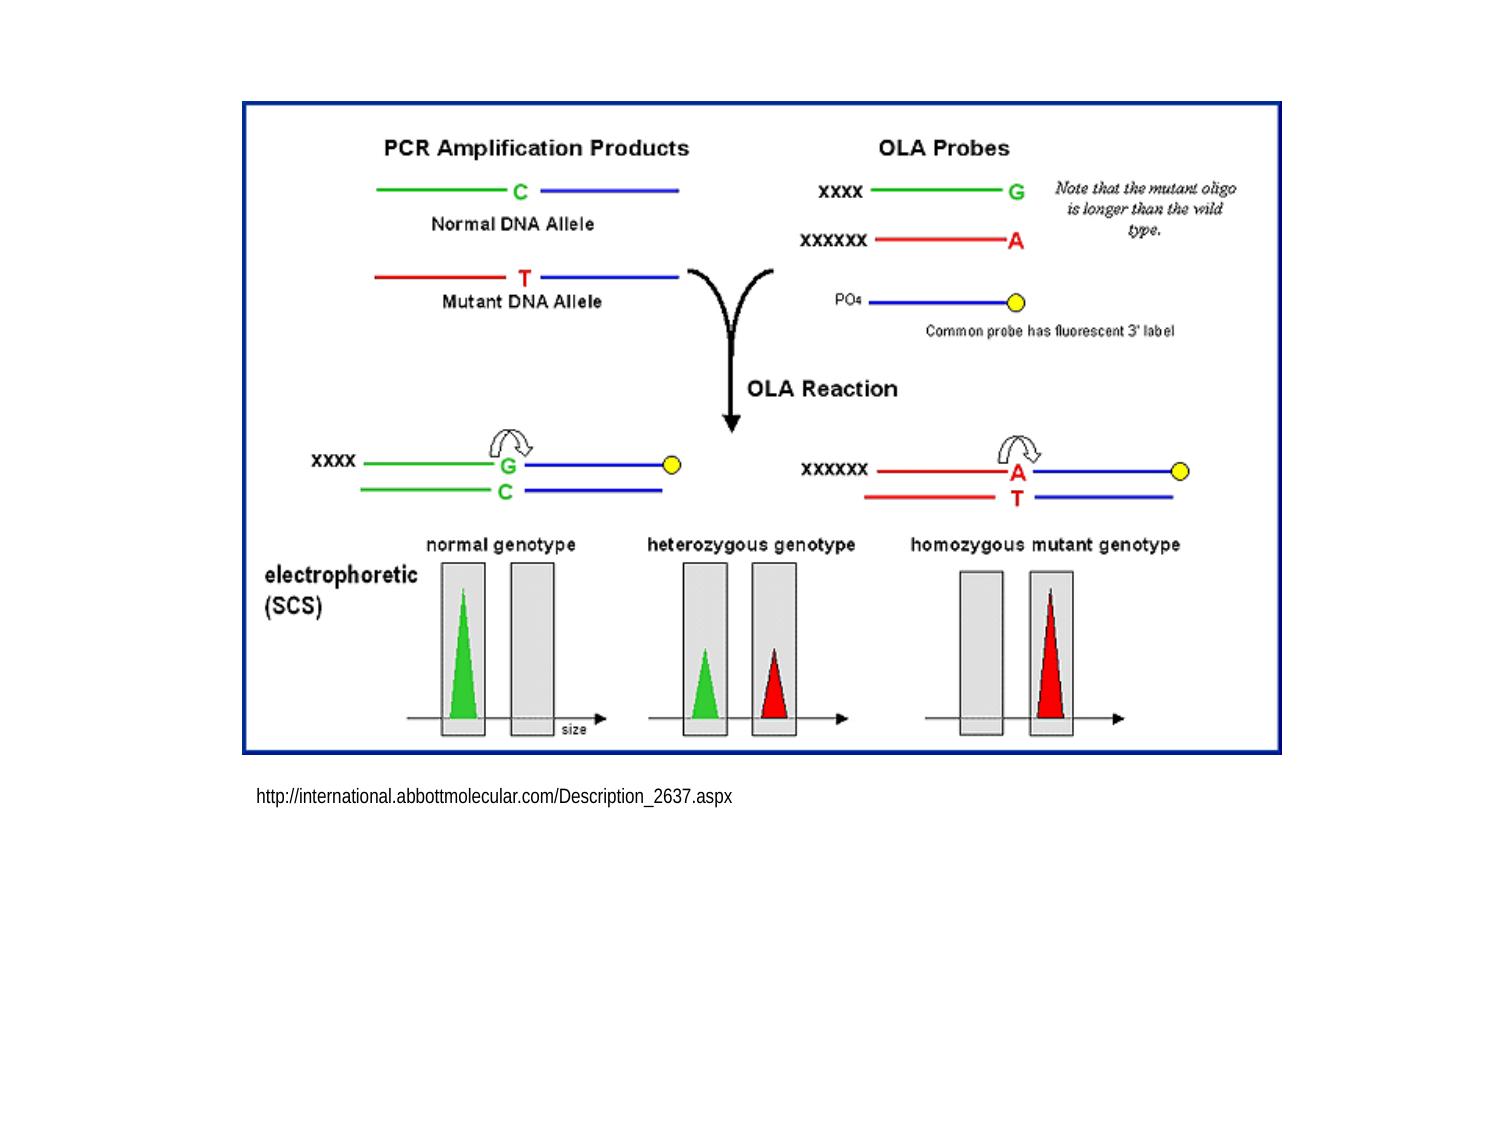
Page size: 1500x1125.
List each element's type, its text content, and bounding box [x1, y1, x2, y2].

text_box http://international.abbottmolecular.com/Description_2637.aspx [241, 774, 748, 815]
picture [242, 101, 1282, 755]
